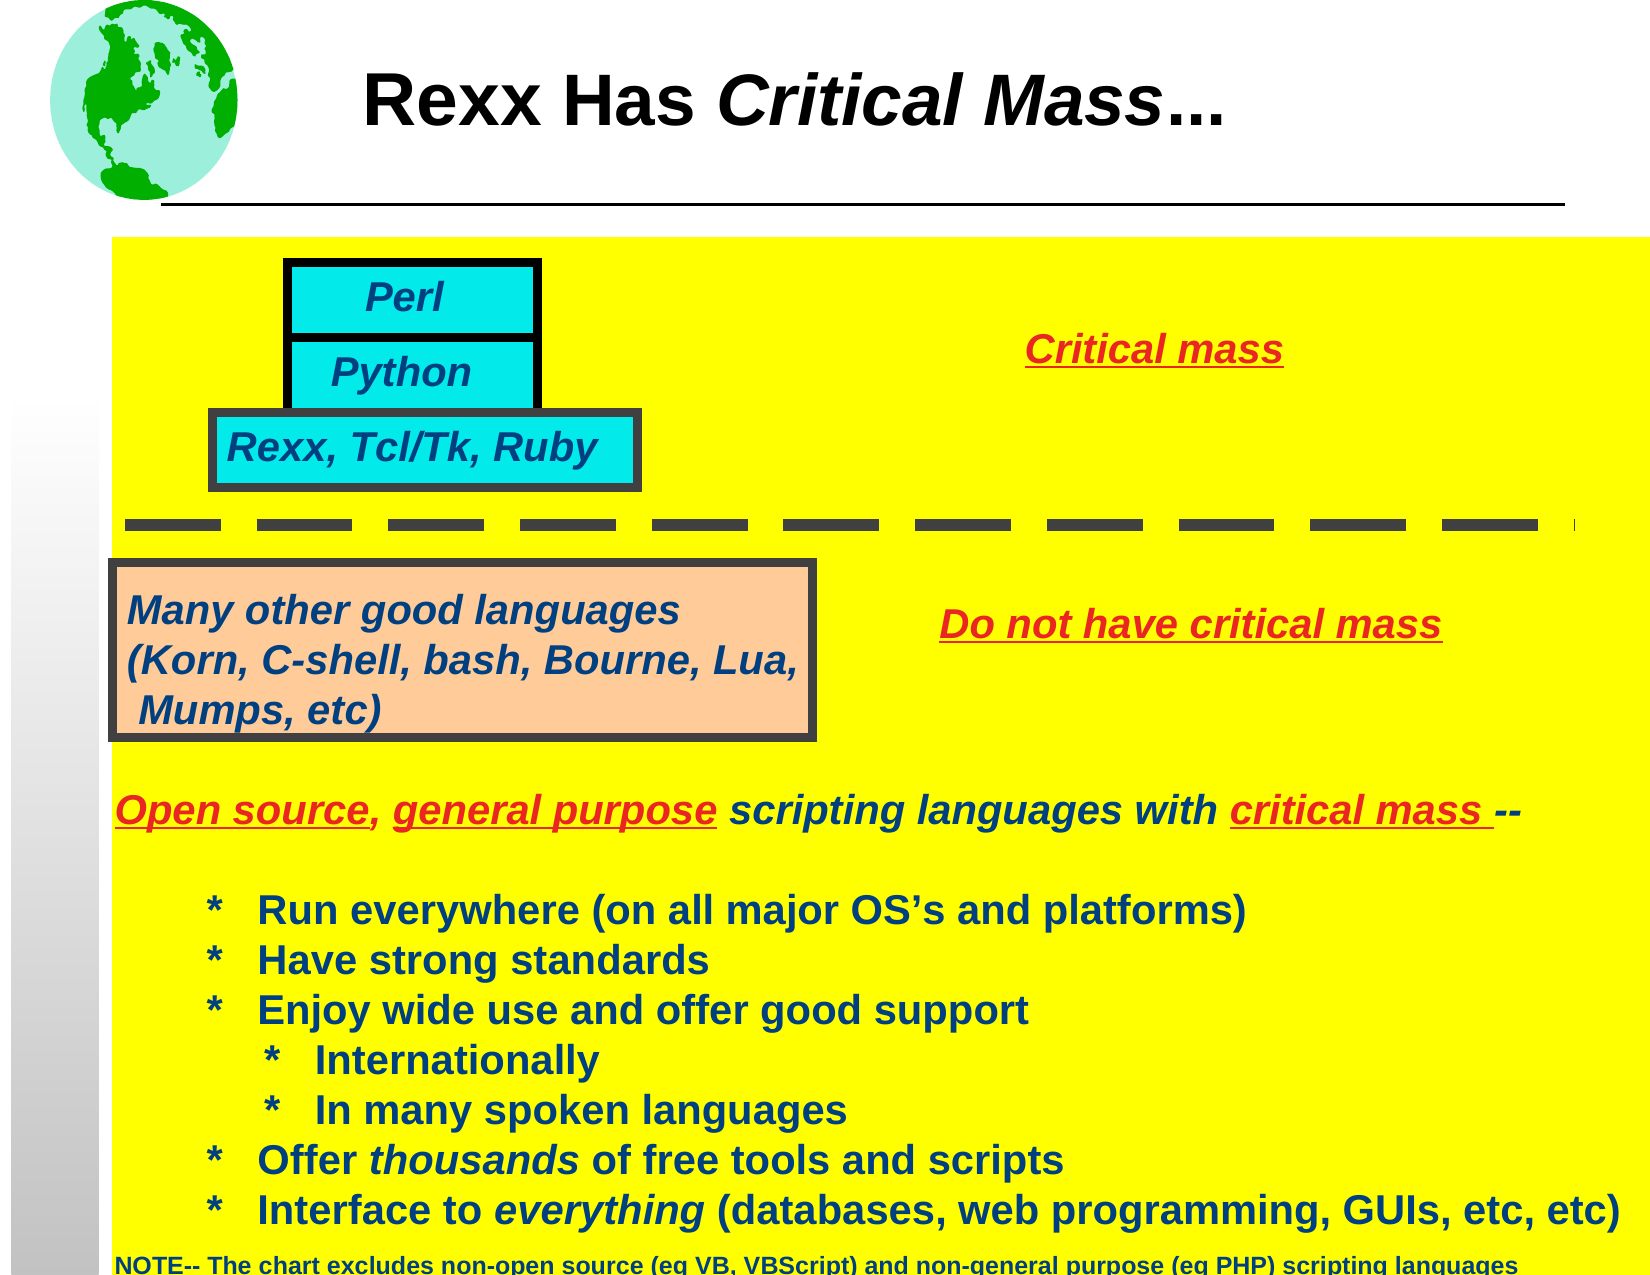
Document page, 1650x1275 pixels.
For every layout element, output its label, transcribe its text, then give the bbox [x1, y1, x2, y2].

text_box Rexx, Tcl/Tk, Ruby [211, 412, 613, 478]
text_box [112, 237, 1650, 774]
text_box Critical mass [1009, 314, 1300, 380]
text_box Open source, general purpose scripting languages with critical mass -- * Run everywhere (on all major OS’s and platforms) * Have strong standards * Enjoy wide use and offer good support * Internationally * In many spoken languages * Offer thousands of free tools and scripts * Interface to everything (databases, web programming, GUIs, etc, etc) NOTE-- The chart excludes non-open source (eg VB, VBScript) and non-general purpose (eg PHP) scripting languages [99, 774, 1650, 1275]
text_box Perl [350, 262, 459, 328]
list Rexx Has Critical Mass... [362, 49, 1313, 151]
text_box Do not have critical mass [924, 589, 1458, 655]
text_box Many other good languages (Korn, C-shell, bash, Bourne, Lua, Mumps, etc) [112, 575, 814, 741]
text_box [11, 396, 99, 1275]
picture [50, 0, 238, 201]
text_box Python [316, 337, 488, 403]
